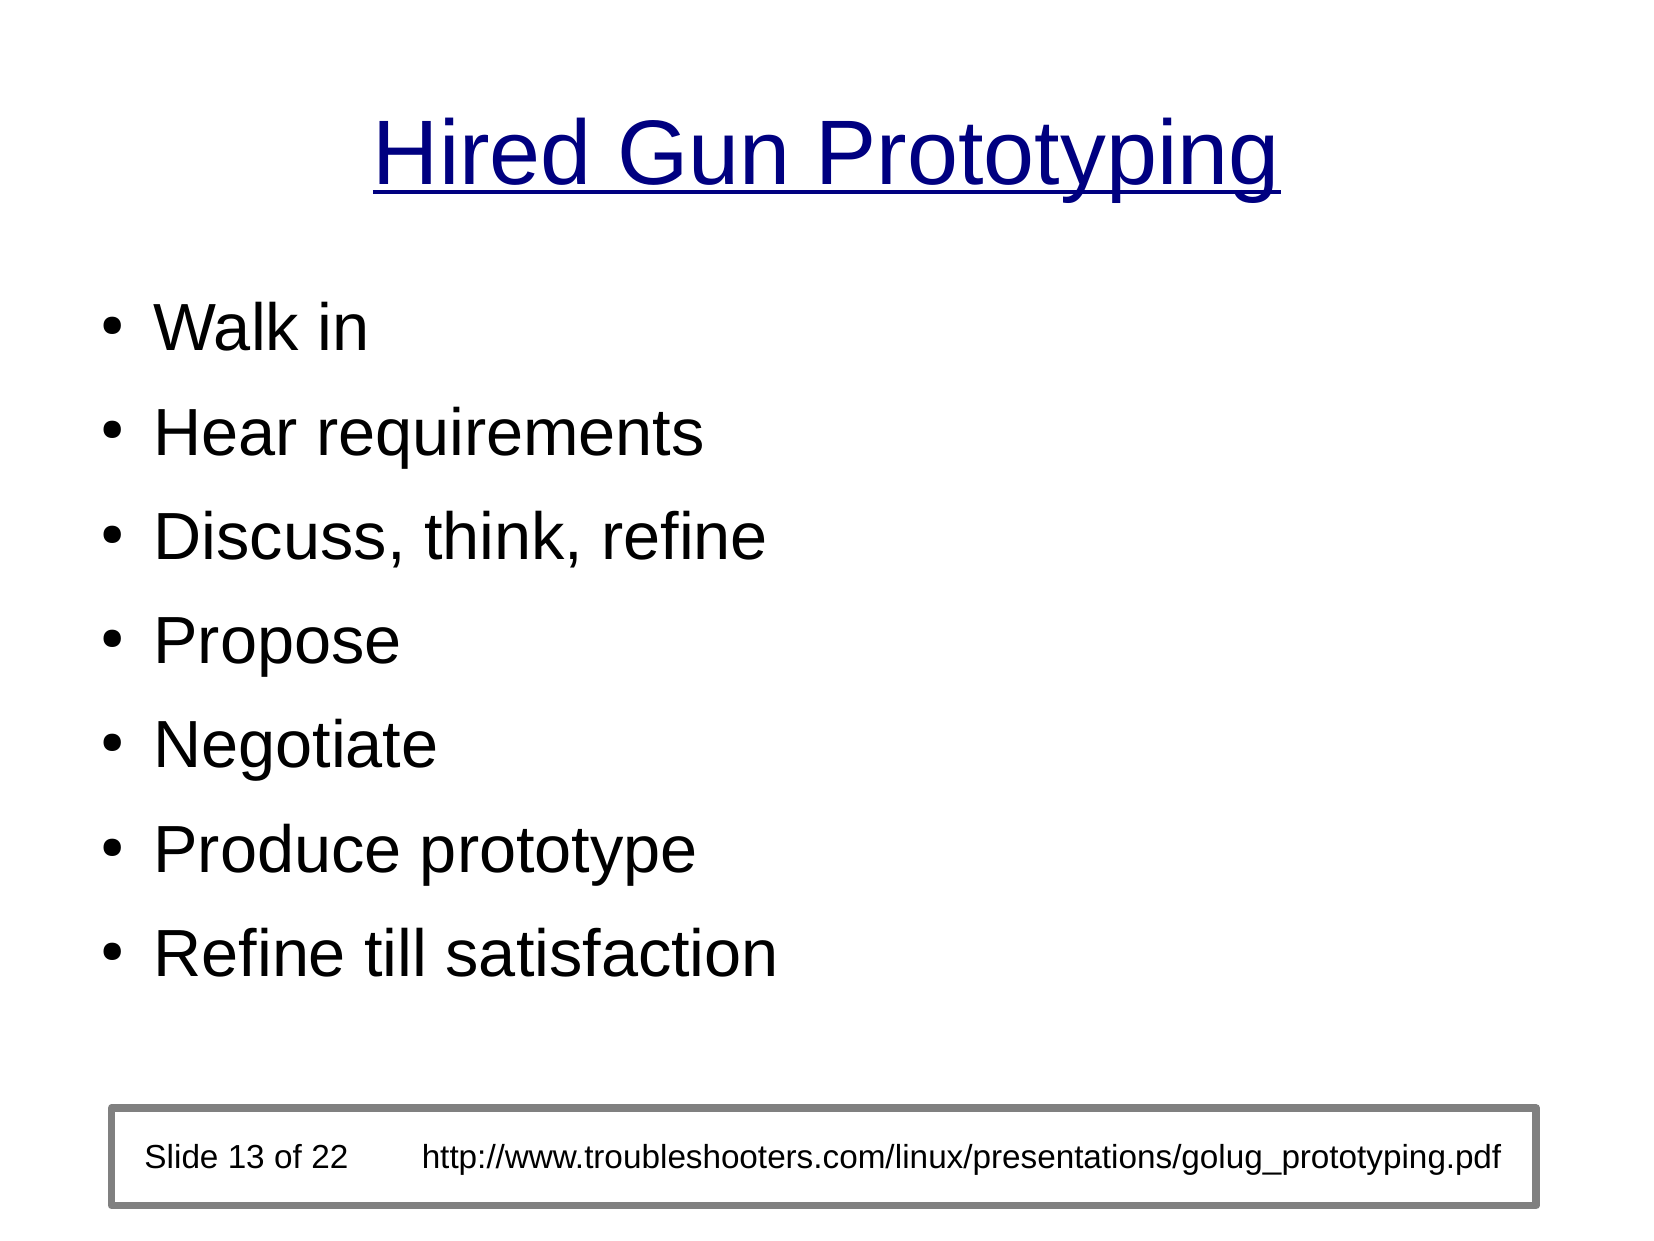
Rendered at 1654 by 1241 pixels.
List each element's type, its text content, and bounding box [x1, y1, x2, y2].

text_box Slide <number> of 22 http://www.troubleshooters.com/linux/presentations/golug_prototyping.pdf [111, 1108, 1537, 1206]
title Hired Gun Prototyping [82, 49, 1571, 257]
list Walk in Hear requirements Discuss, think, refine Propose Negotiate Produce prototype Refine till satisfaction [82, 290, 1538, 1010]
